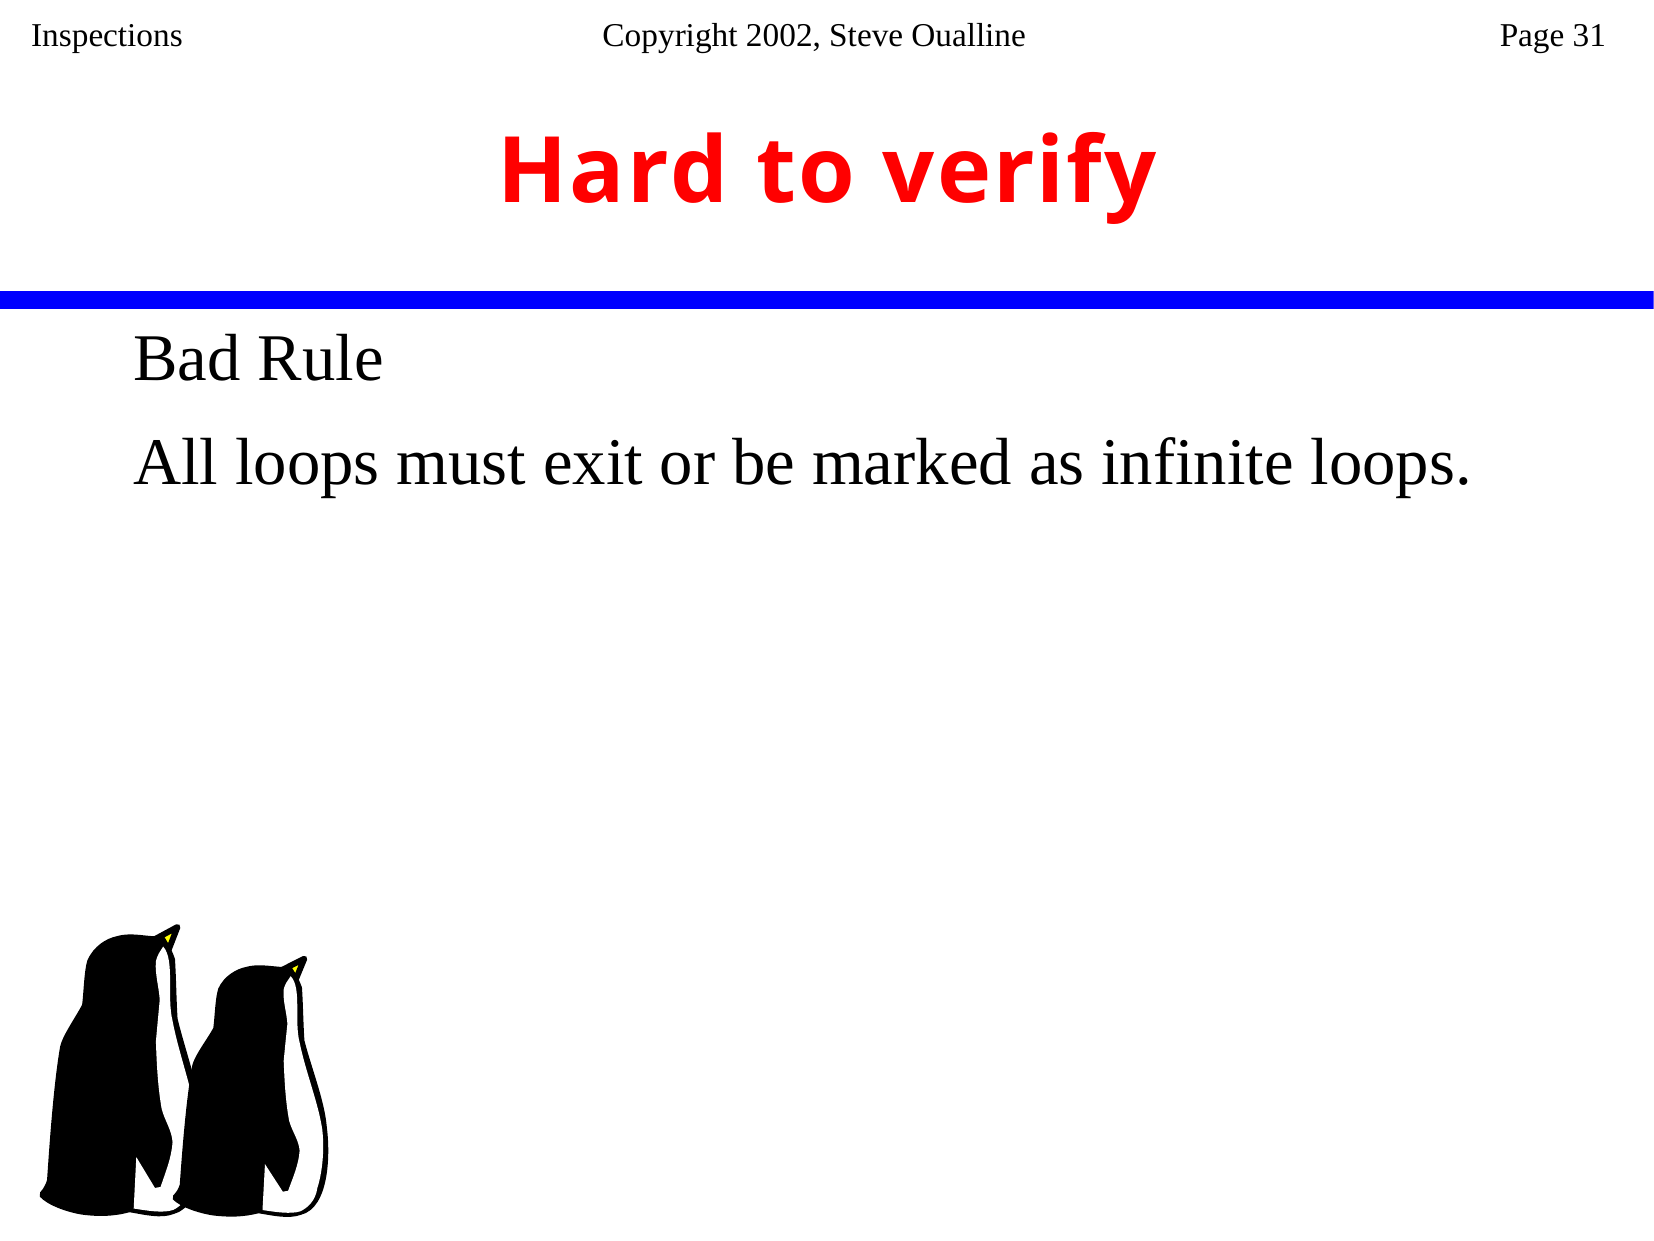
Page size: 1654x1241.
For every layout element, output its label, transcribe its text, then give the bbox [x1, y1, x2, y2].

list Bad Rule All loops must exit or be marked as infinite loops. [121, 321, 1534, 919]
title Hard to verify [121, 66, 1534, 269]
